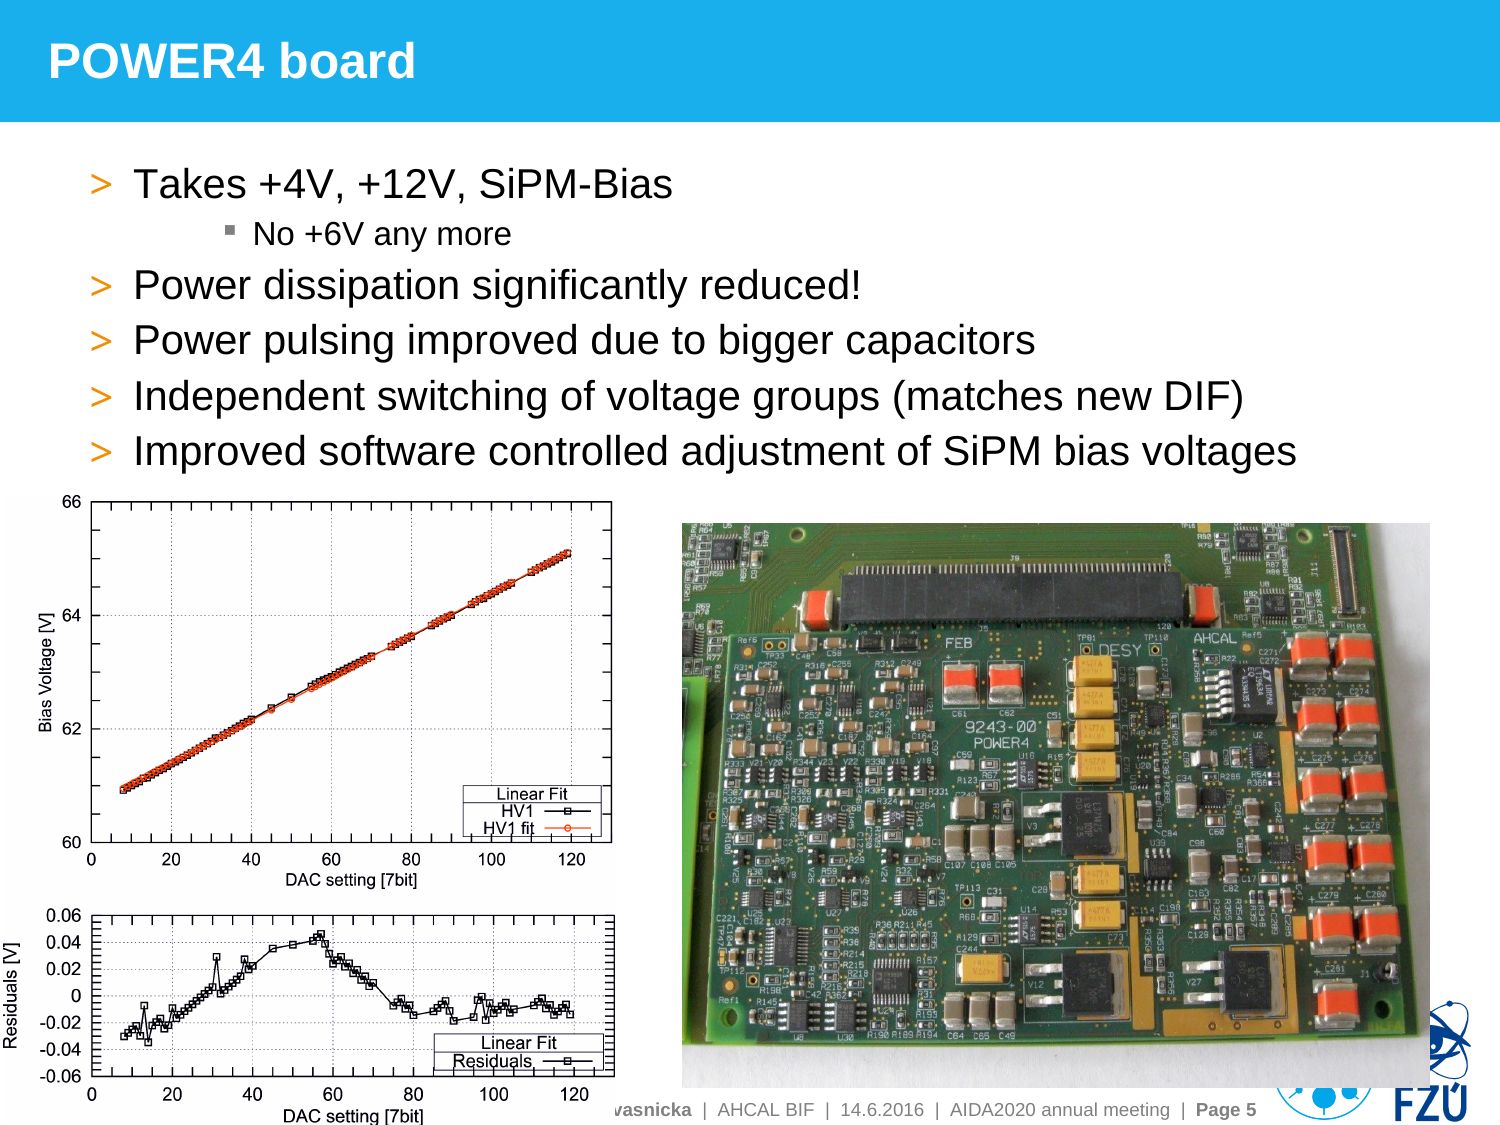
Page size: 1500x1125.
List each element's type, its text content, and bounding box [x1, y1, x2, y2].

picture [3, 495, 615, 1125]
picture [682, 523, 1430, 1088]
picture [1444, 1000, 1471, 1122]
list Takes +4V, +12V, SiPM-Bias No +6V any more Power dissipation significantly reduced! Power pulsing improved due to bigger capacitors Independent switching of voltage groups (matches new DIF) Improved software controlled adjustment of SiPM bias voltages [46, 160, 1444, 1125]
title POWER4 board [47, 16, 1446, 107]
